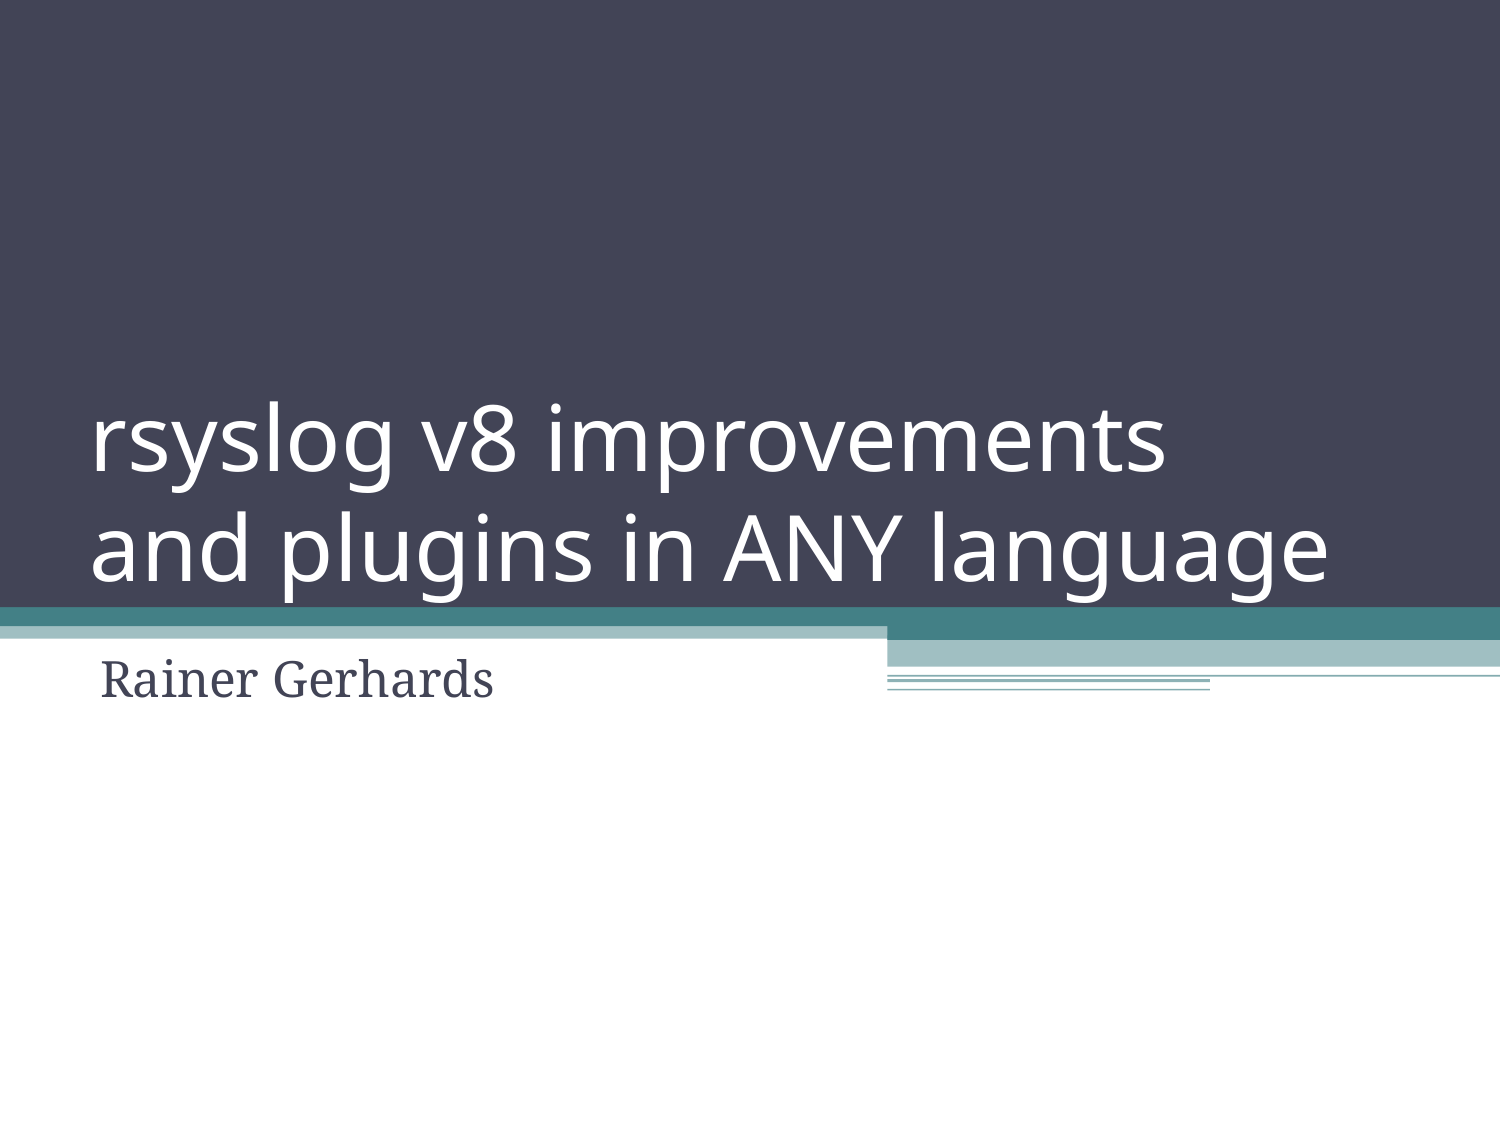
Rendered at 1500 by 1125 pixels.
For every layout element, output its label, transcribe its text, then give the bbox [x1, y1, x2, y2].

text_box Rainer Gerhards [75, 639, 888, 928]
title rsyslog v8 improvements and plugins in ANY language [75, 366, 1463, 608]
